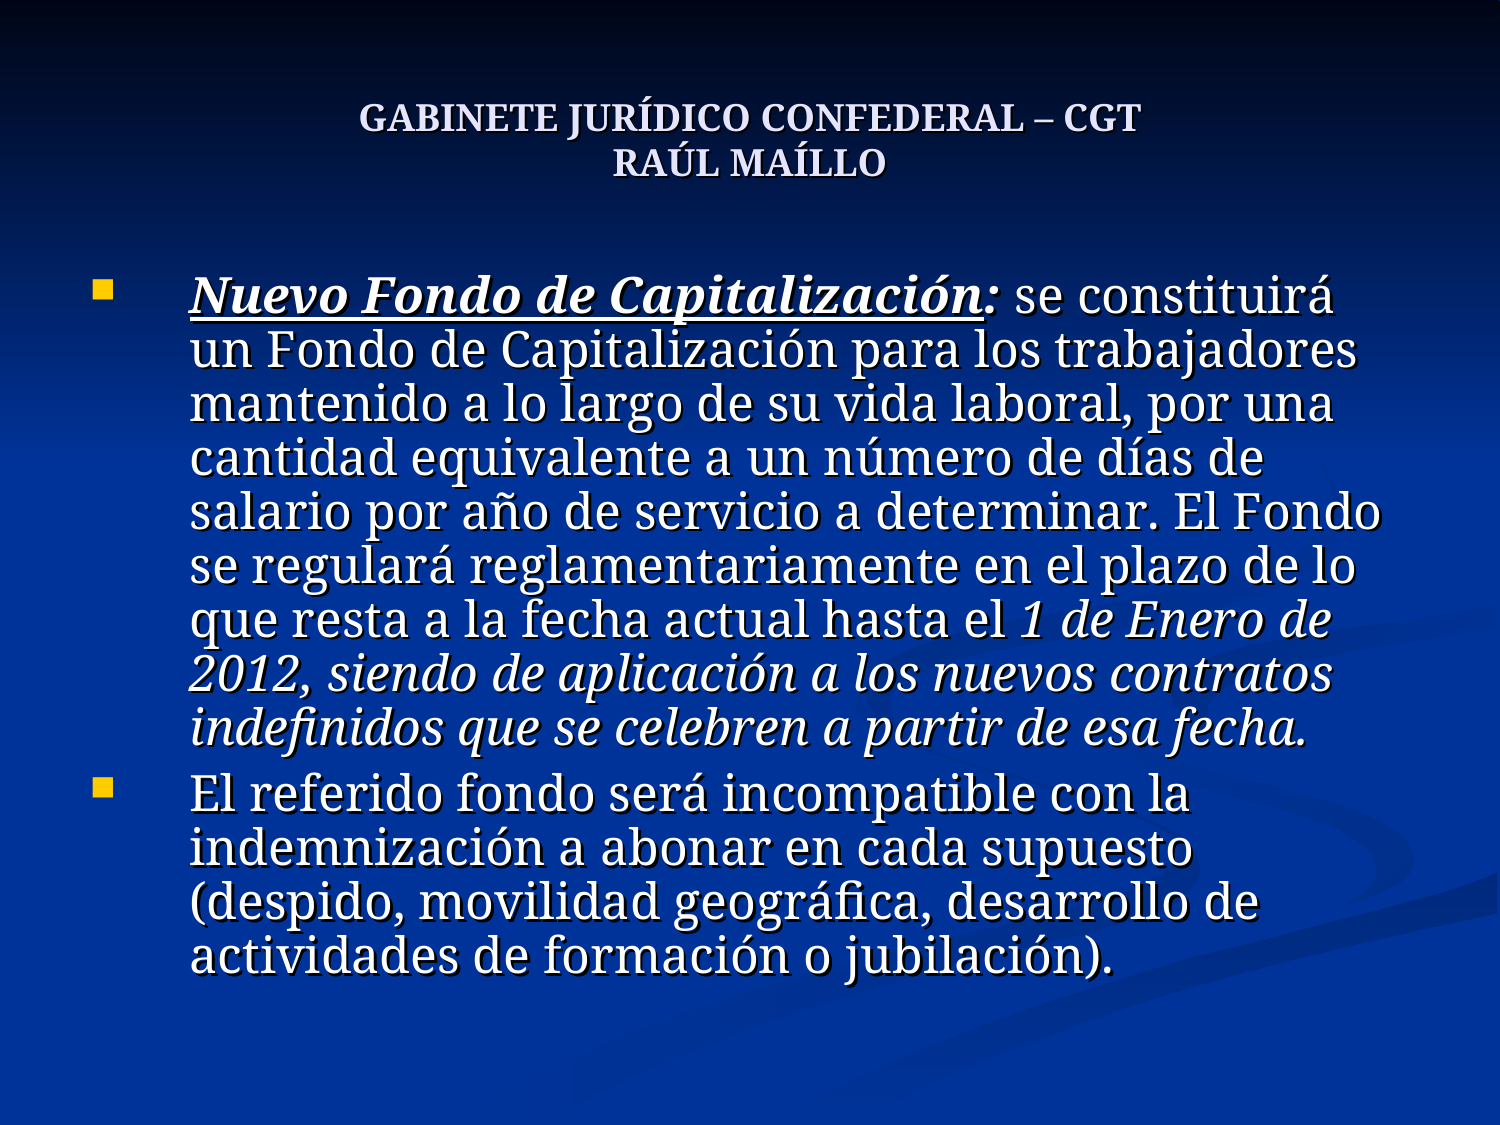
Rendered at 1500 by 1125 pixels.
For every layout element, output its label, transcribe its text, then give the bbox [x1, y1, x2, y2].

title GABINETE JURÍDICO CONFEDERAL – CGT RAÚL MAÍLLO [75, 45, 1426, 233]
list Nuevo Fondo de Capitalización: se constituirá un Fondo de Capitalización para los trabajadores mantenido a lo largo de su vida laboral, por una cantidad equivalente a un número de días de salario por año de servicio a determinar. El Fondo se regulará reglamentariamente en el plazo de lo que resta a la fecha actual hasta el 1 de Enero de 2012, siendo de aplicación a los nuevos contratos indefinidos que se celebren a partir de esa fecha. El referido fondo será incompatible con la indemnización a abonar en cada supuesto (despido, movilidad geográfica, desarrollo de actividades de formación o jubilación). [75, 262, 1426, 1101]
